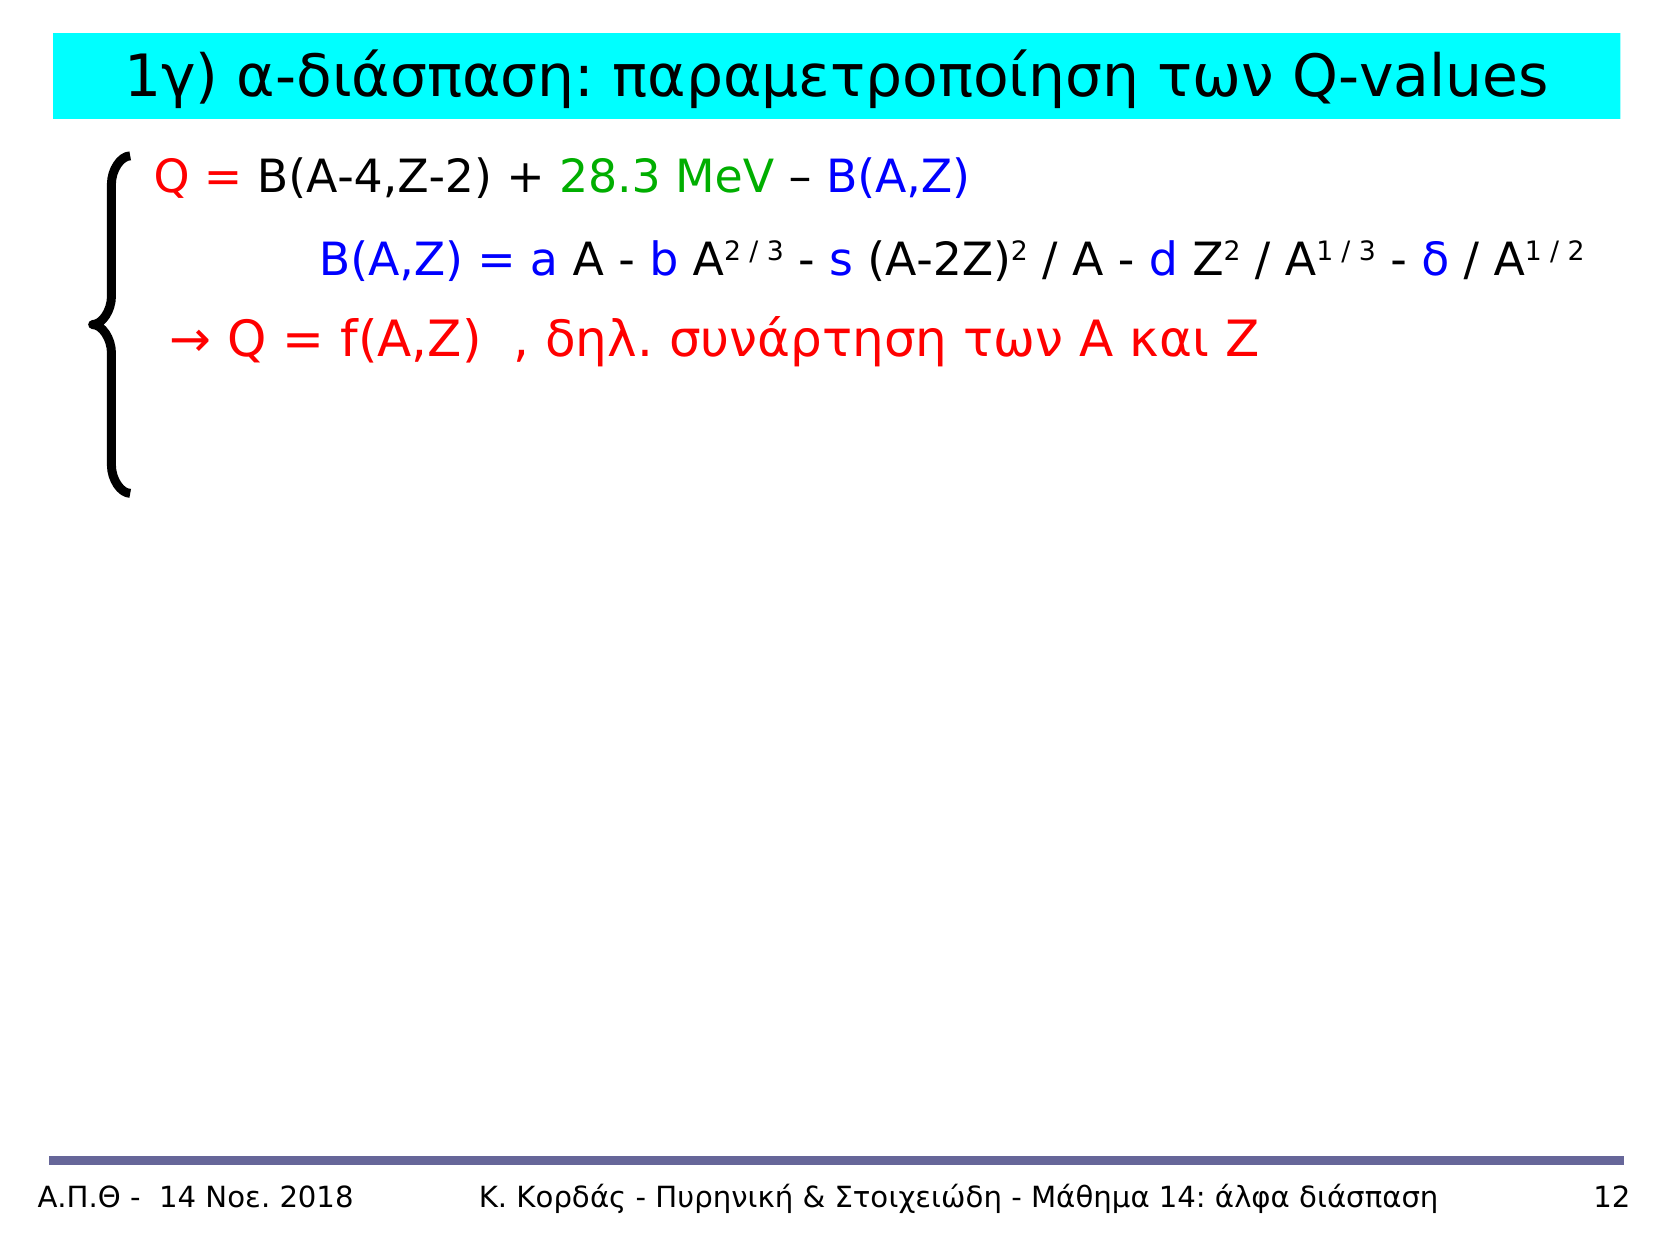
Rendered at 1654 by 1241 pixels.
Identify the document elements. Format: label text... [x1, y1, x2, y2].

list Q = B(A-4,Z-2) + 28.3 MeV – B(A,Z) Β(Α,Ζ) = a A - b A2 / 3 - s (Α-2Z)2 / A - d Z2 / A1 / 3 - δ / A1 / 2 → Q = f(A,Z) , δηλ. συνάρτηση των Α και Ζ [82, 150, 1613, 1112]
title 1γ) α-διάσπαση: παραμετροποίηση των Q-values [53, 33, 1621, 119]
